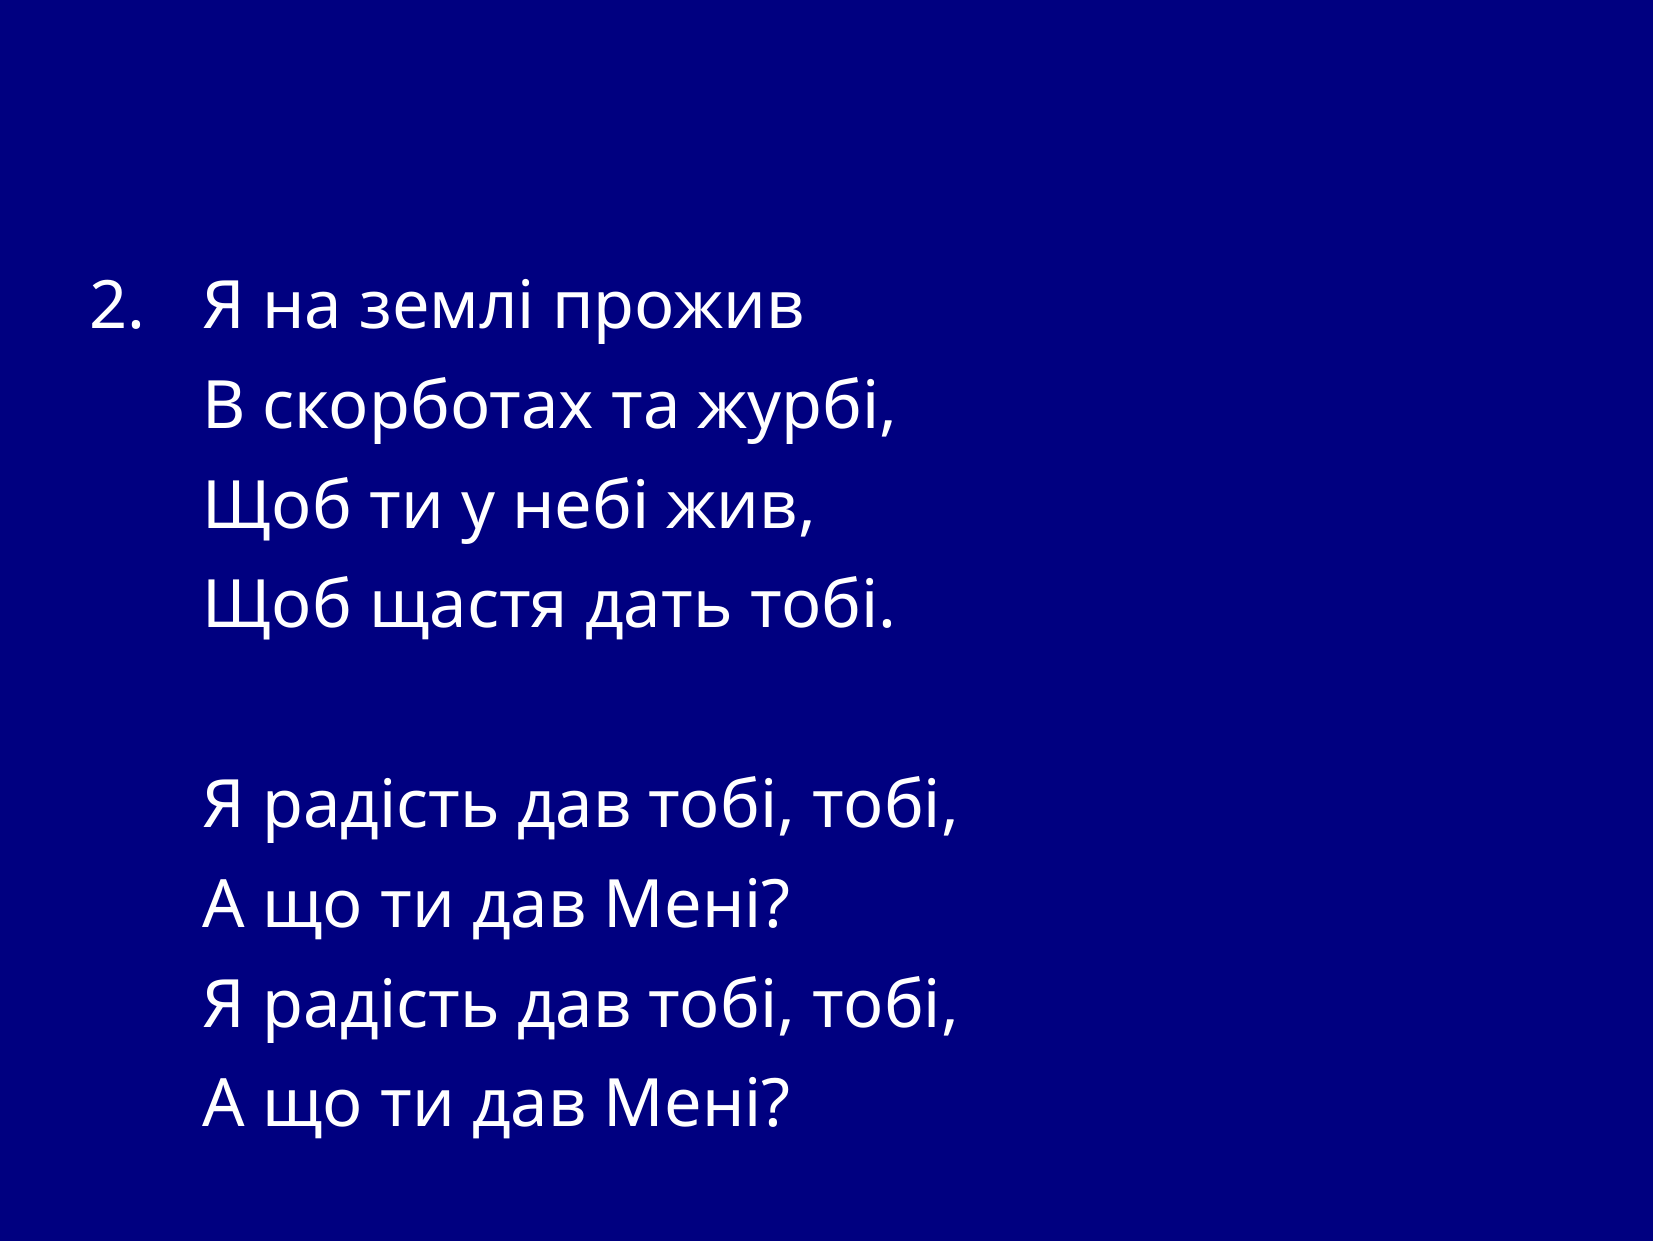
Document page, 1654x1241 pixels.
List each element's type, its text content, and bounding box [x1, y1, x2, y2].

text_box 2. Я на землі прожив В скорботах та журбі, Щоб ти у небі жив, Щоб щастя дать тобі. Я радість дав тобі, тобі, А що ти дав Мені? Я радість дав тобі, тобі, А що ти дав Мені? [75, 150, 1576, 1163]
